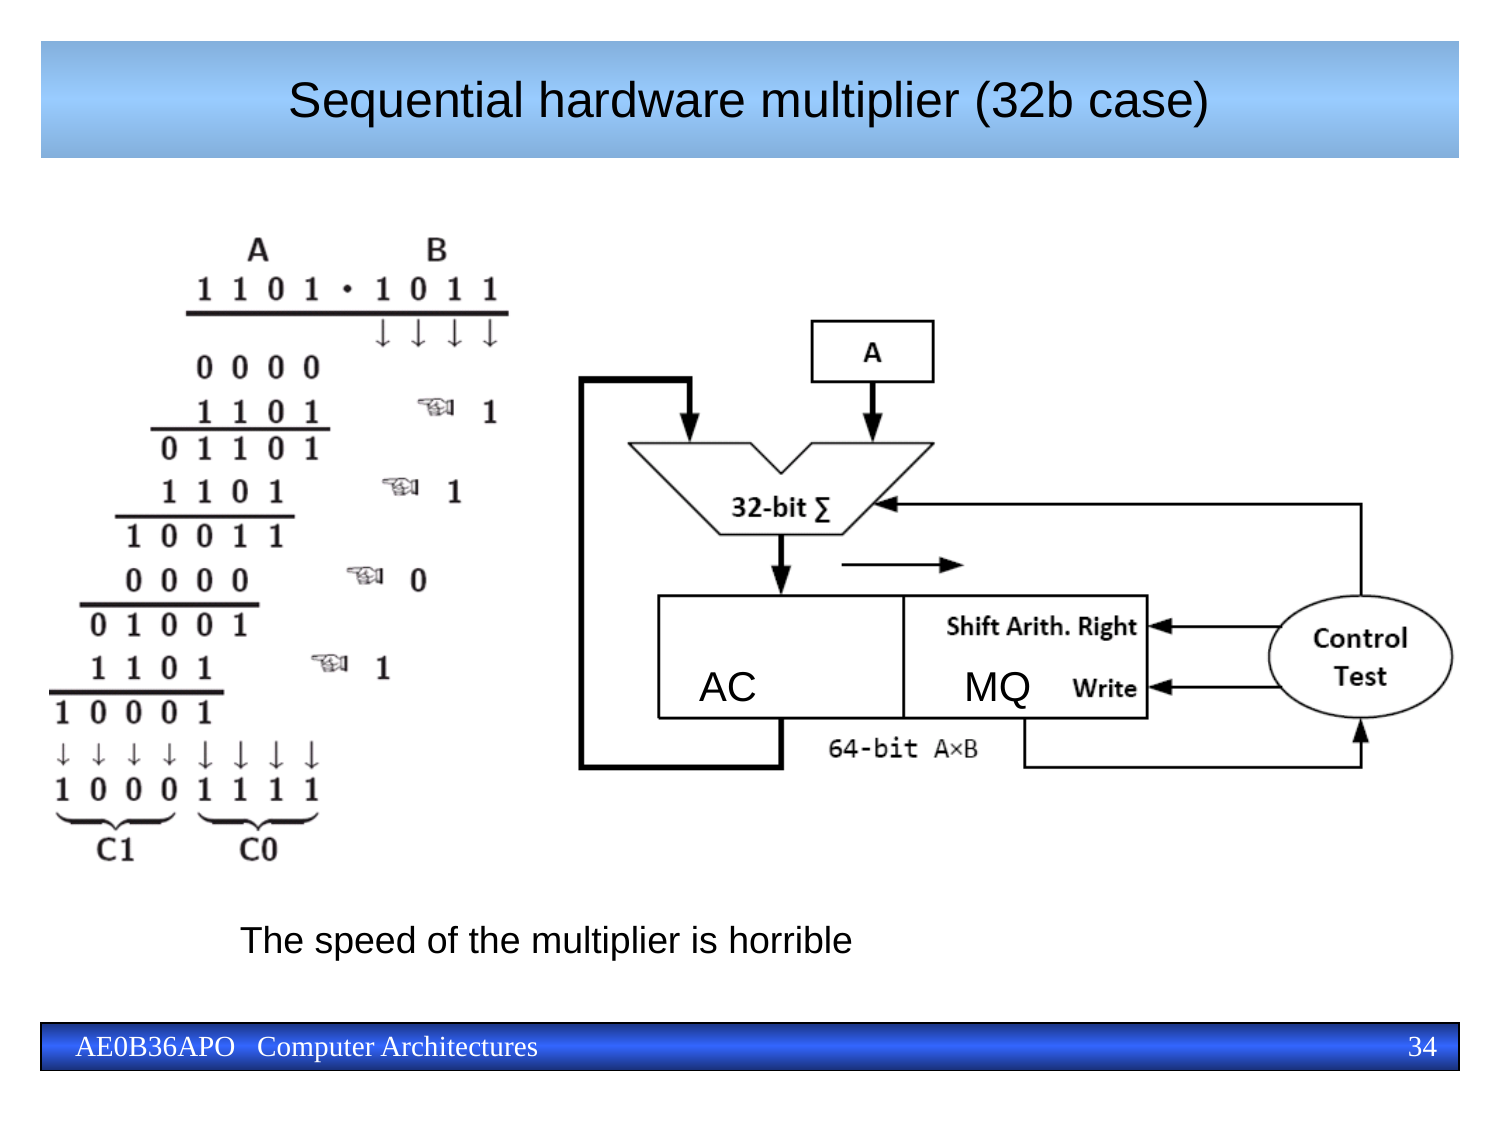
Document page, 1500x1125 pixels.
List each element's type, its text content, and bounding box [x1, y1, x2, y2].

text_box AC MQ [669, 651, 1104, 718]
picture [528, 282, 1474, 800]
picture [49, 237, 513, 875]
title Sequential hardware multiplier (32b case) [41, 41, 1459, 158]
text_box The speed of the multiplier is horrible [225, 912, 1175, 970]
